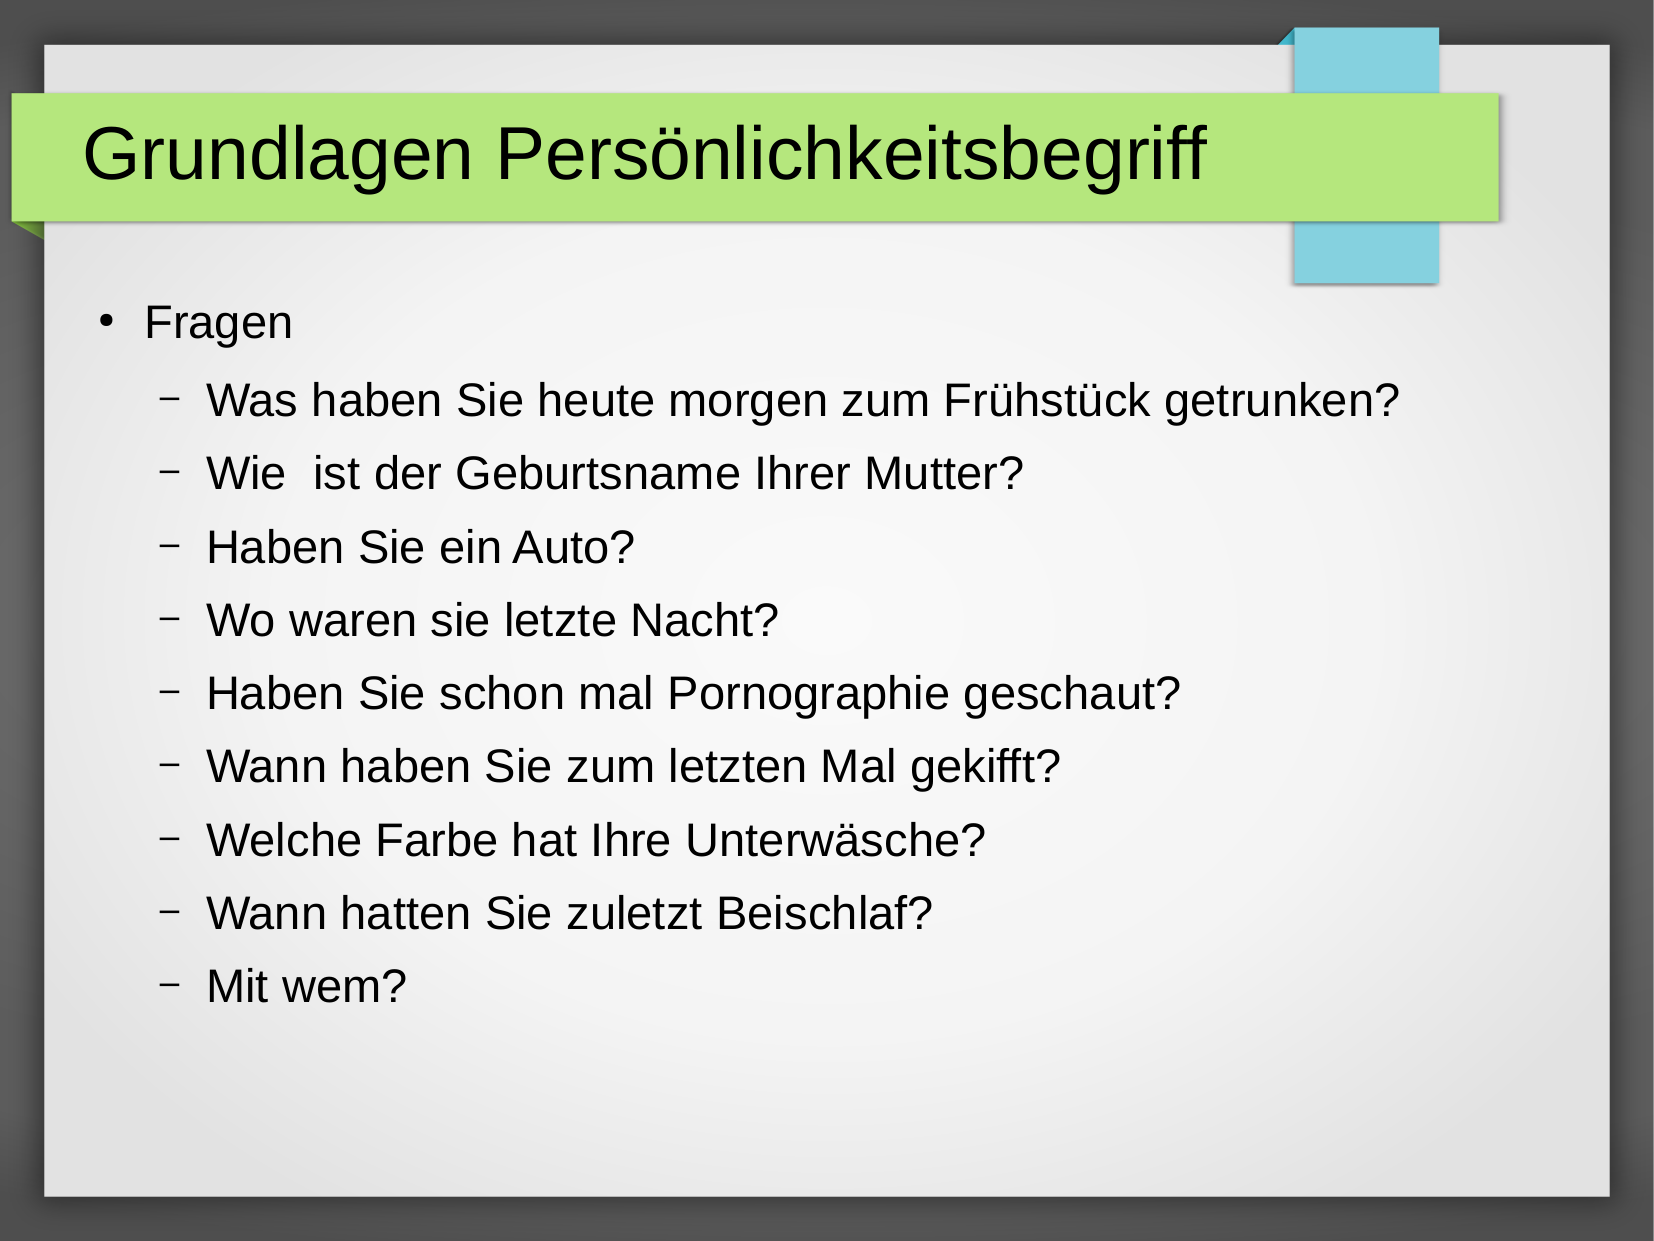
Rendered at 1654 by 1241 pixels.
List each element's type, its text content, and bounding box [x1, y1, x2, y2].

title Grundlagen Persönlichkeitsbegriff [82, 94, 1264, 213]
picture [0, 0, 1654, 1241]
list Fragen Was haben Sie heute morgen zum Frühstück getrunken? Wie ist der Geburtsname Ihrer Mutter? Haben Sie ein Auto? Wo waren sie letzte Nacht? Haben Sie schon mal Pornographie geschaut? Wann haben Sie zum letzten Mal gekifft? Welche Farbe hat Ihre Unterwäsche? Wann hatten Sie zuletzt Beischlaf? Mit wem? [82, 295, 1571, 1015]
